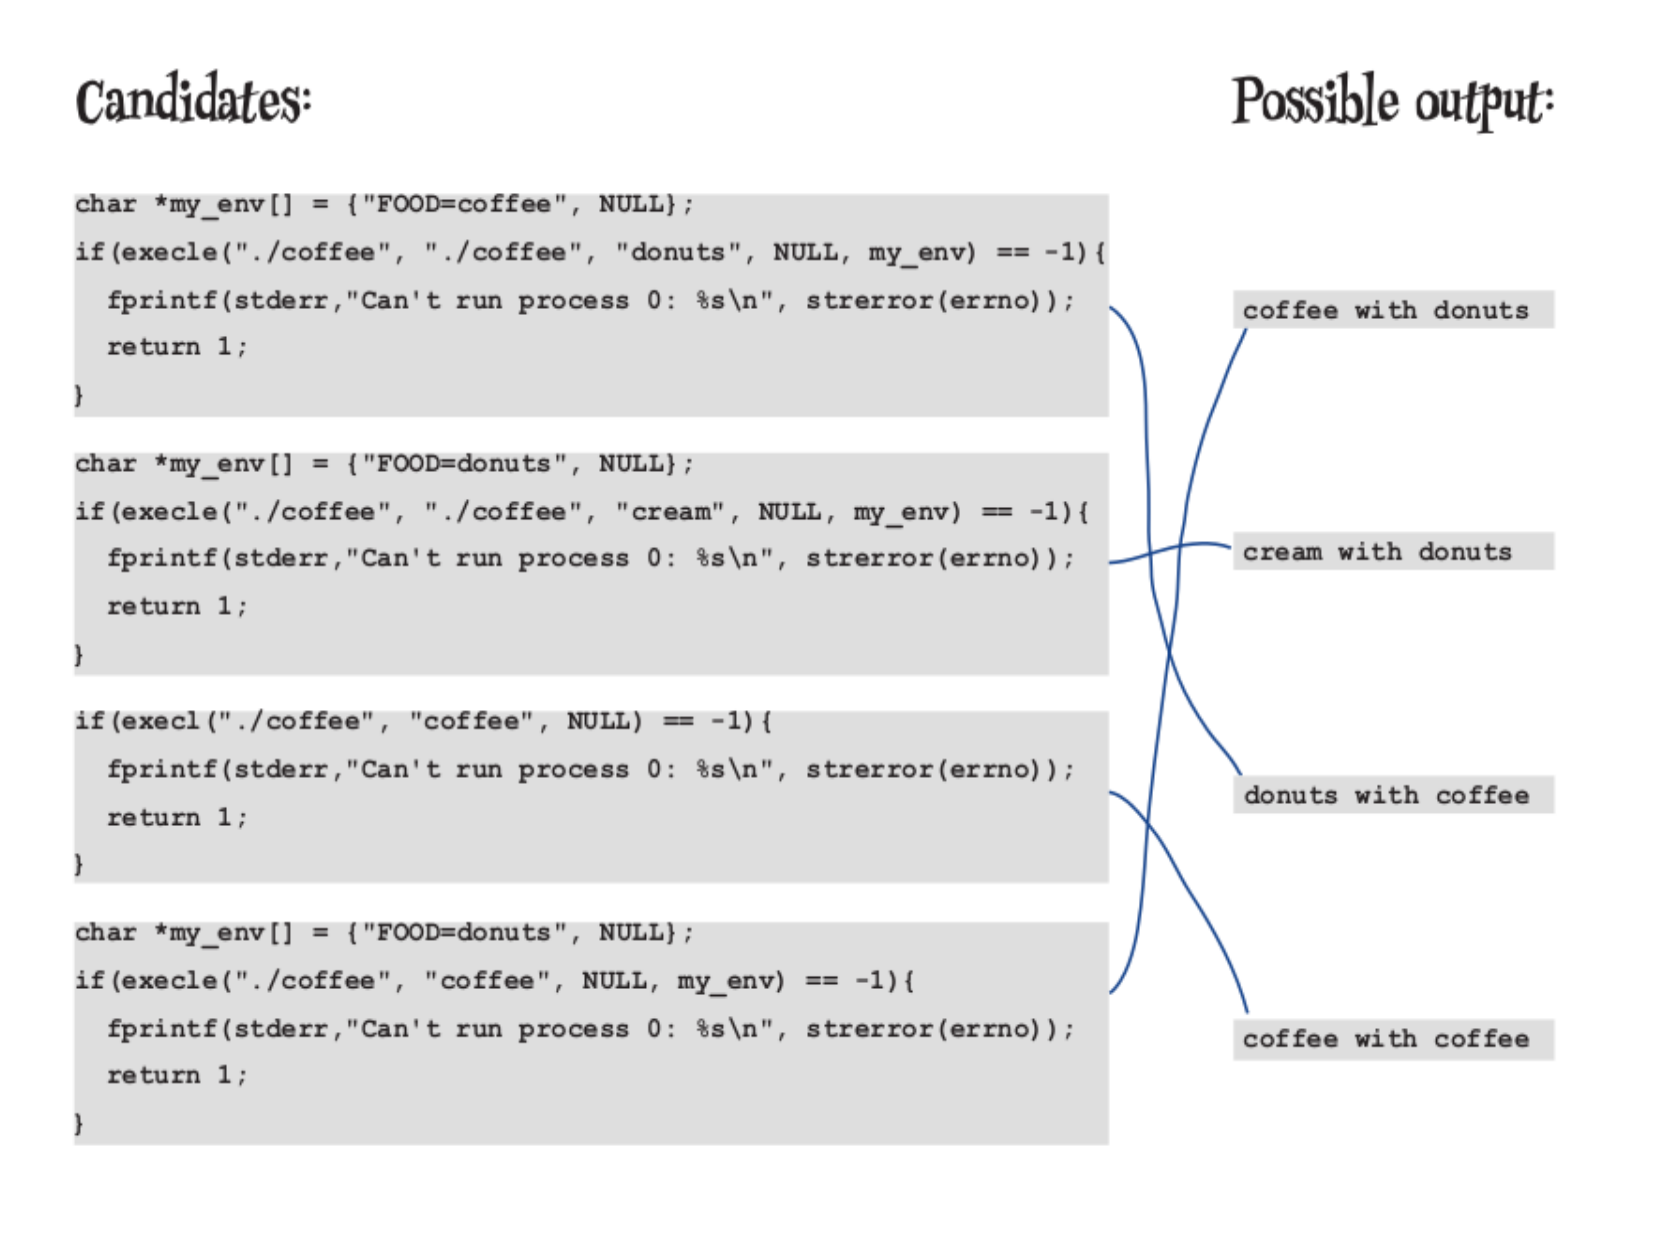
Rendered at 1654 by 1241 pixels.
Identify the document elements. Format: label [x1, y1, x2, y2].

picture [47, 11, 1571, 1158]
